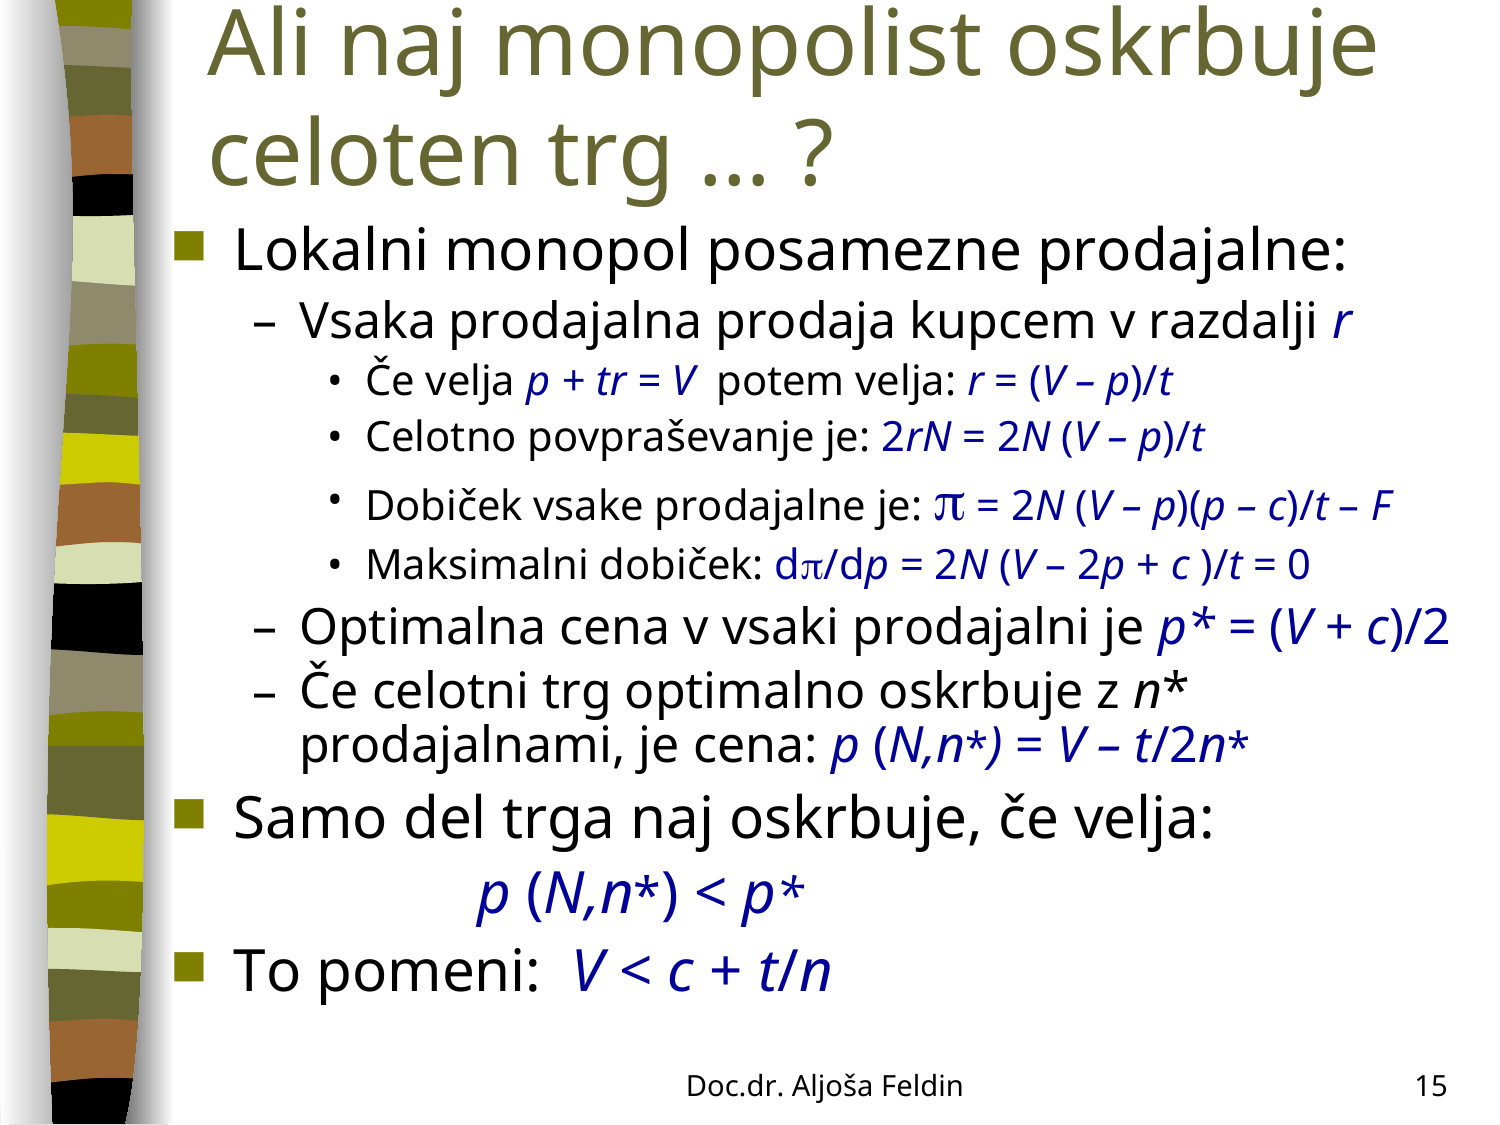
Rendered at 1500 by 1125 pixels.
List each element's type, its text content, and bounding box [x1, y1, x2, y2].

list Lokalni monopol posamezne prodajalne: Vsaka prodajalna prodaja kupcem v razdalji r Če velja p + tr = V potem velja: r = (V – p)/t Celotno povpraševanje je: 2rN = 2N (V – p)/t Dobiček vsake prodajalne je:  = 2N (V – p)(p – c)/t – F Maksimalni dobiček: d/dp = 2N (V – 2p + c )/t = 0 Optimalna cena v vsaki prodajalni je p* = (V + c)/2 Če celotni trg optimalno oskrbuje z n* prodajalnami, je cena: p (N,n*) = V – t/2n* Samo del trga naj oskrbuje, če velja: p (N,n*) < p* To pomeni: V < c + t/n [162, 212, 1500, 1038]
text_box Doc.dr. Aljoša Feldin [587, 1059, 1063, 1125]
title Ali naj monopolist oskrbuje celoten trg … ? [192, 0, 1468, 212]
text_box <number> [1149, 1059, 1463, 1125]
